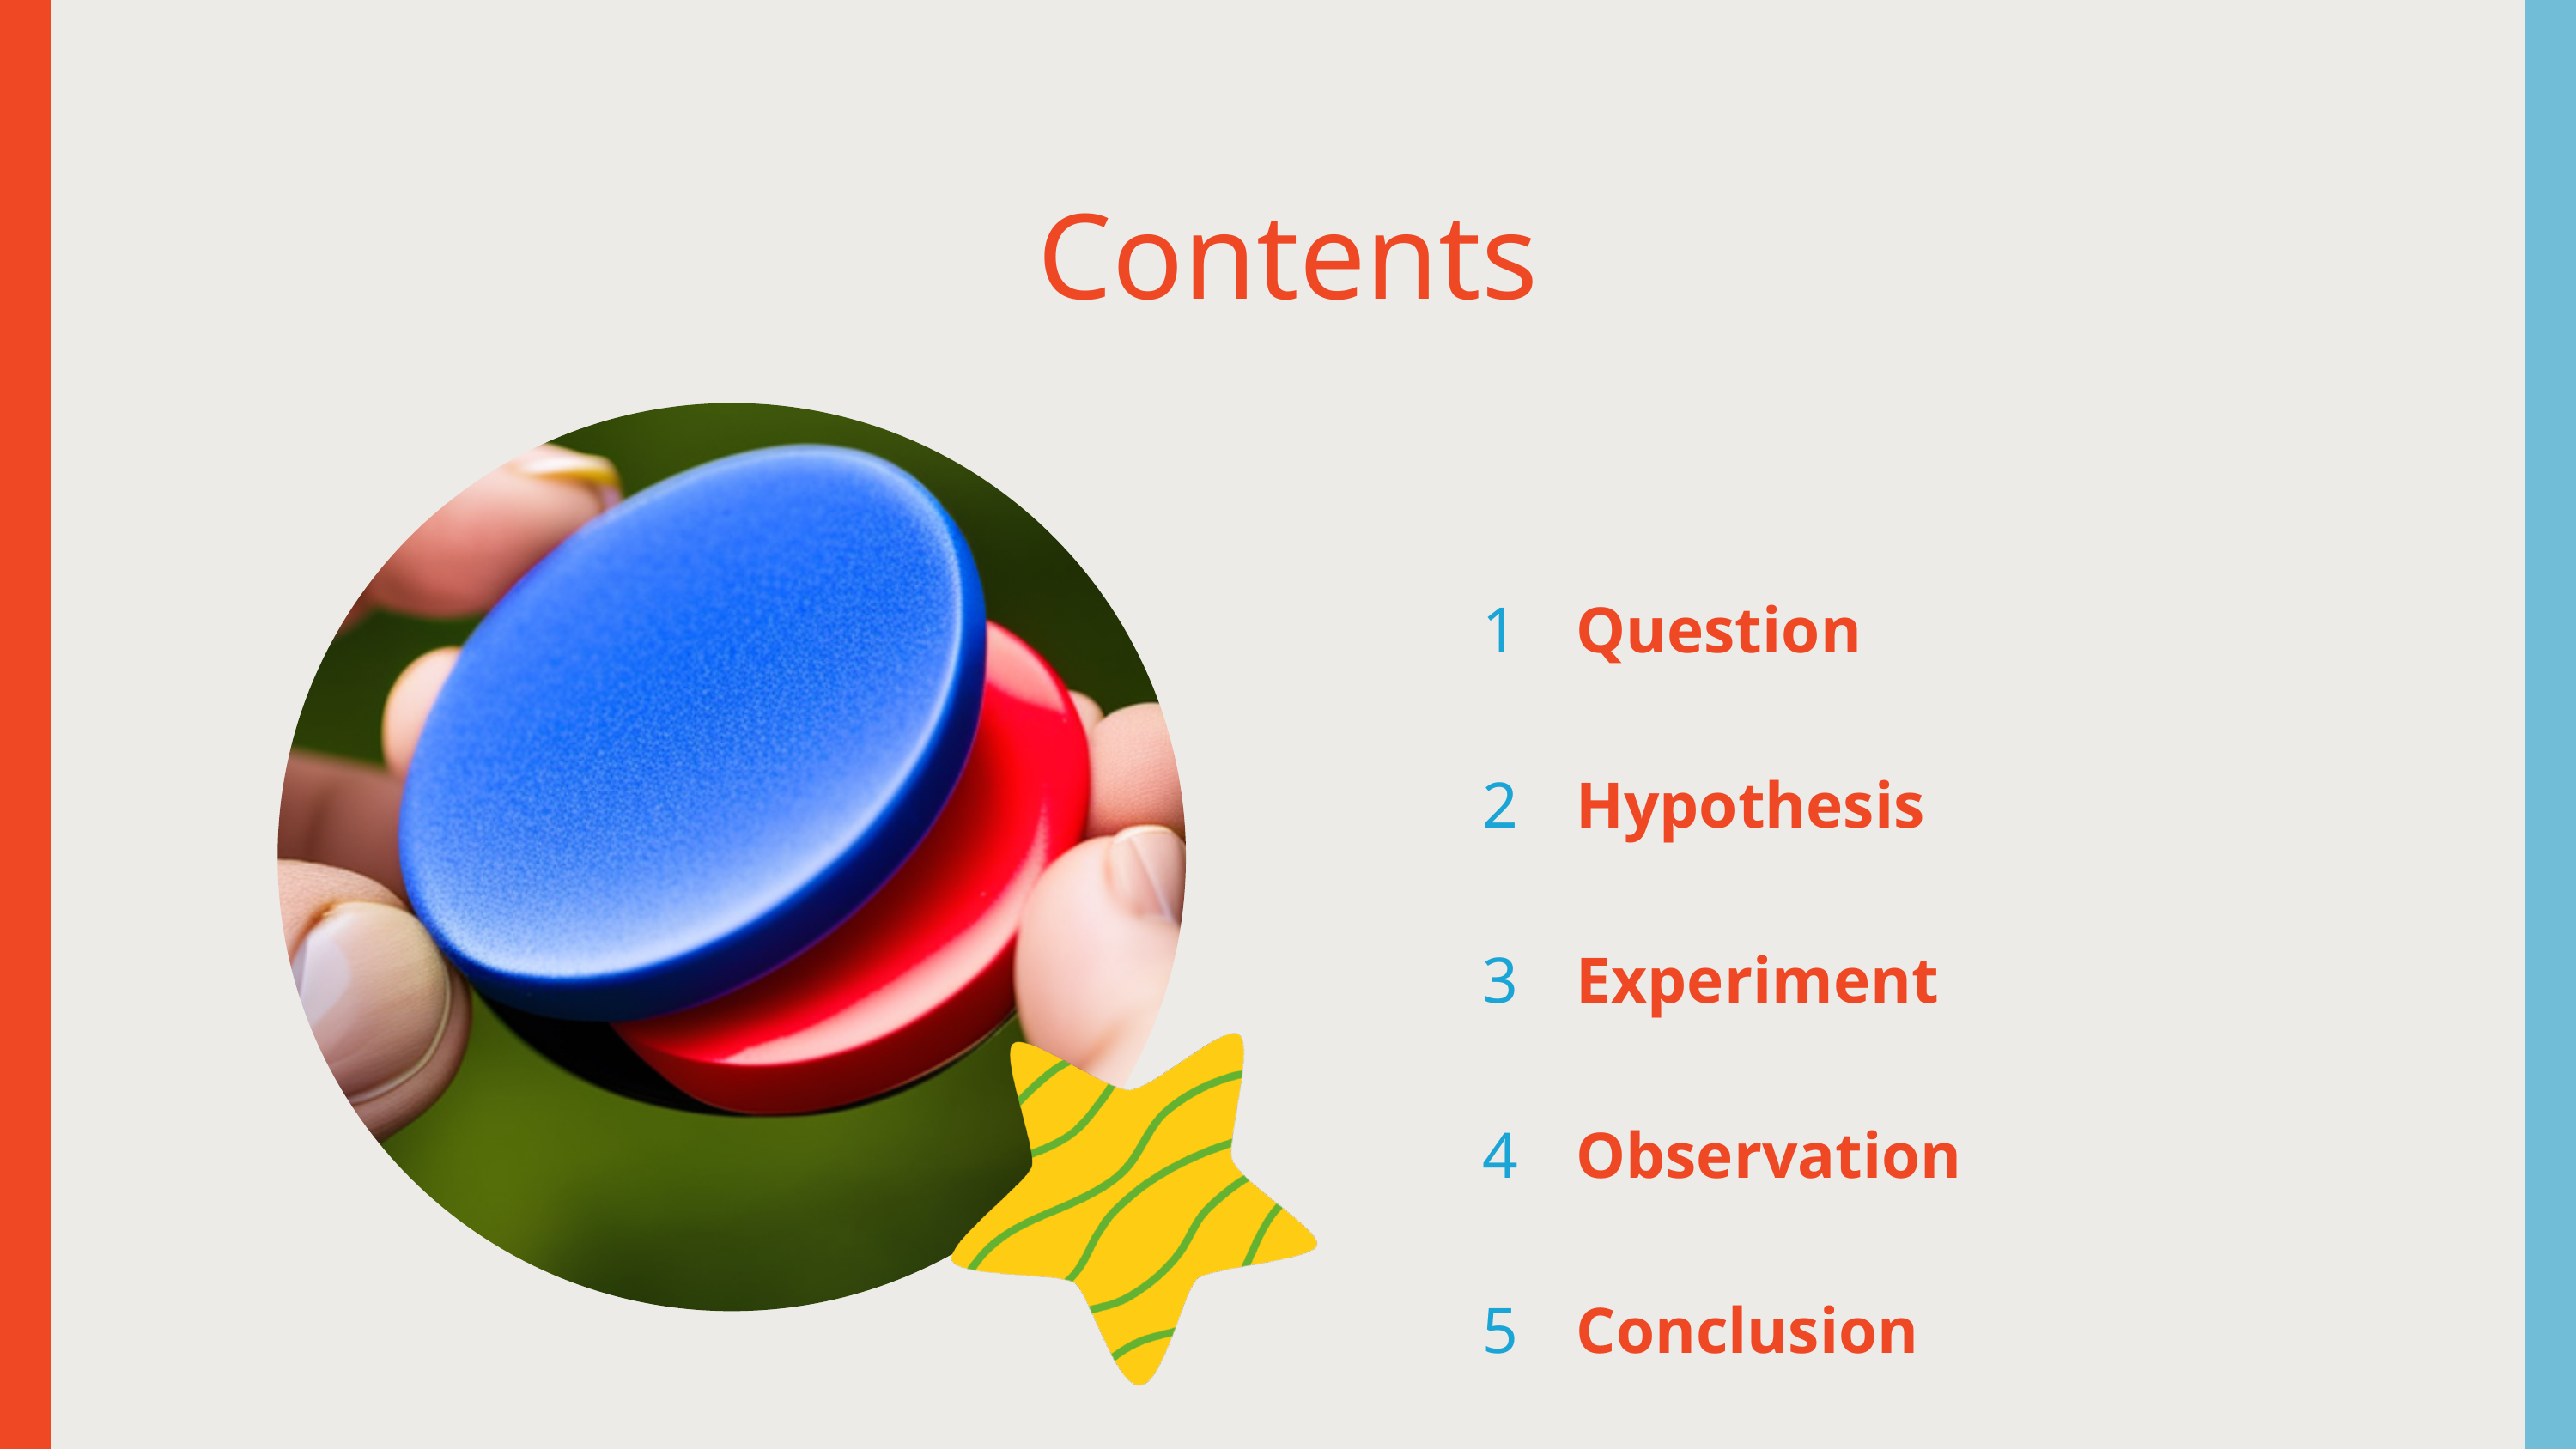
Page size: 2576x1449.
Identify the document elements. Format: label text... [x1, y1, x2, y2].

text_box Question Hypothesis Experiment Observation Conclusion [1576, 489, 2325, 1366]
text_box [2525, 0, 2576, 1449]
text_box [277, 403, 1187, 1312]
picture [865, 925, 1385, 1443]
text_box Contents [216, 128, 2360, 323]
text_box [0, 0, 51, 1449]
text_box 1 2 3 4 5 [1457, 489, 1545, 1366]
